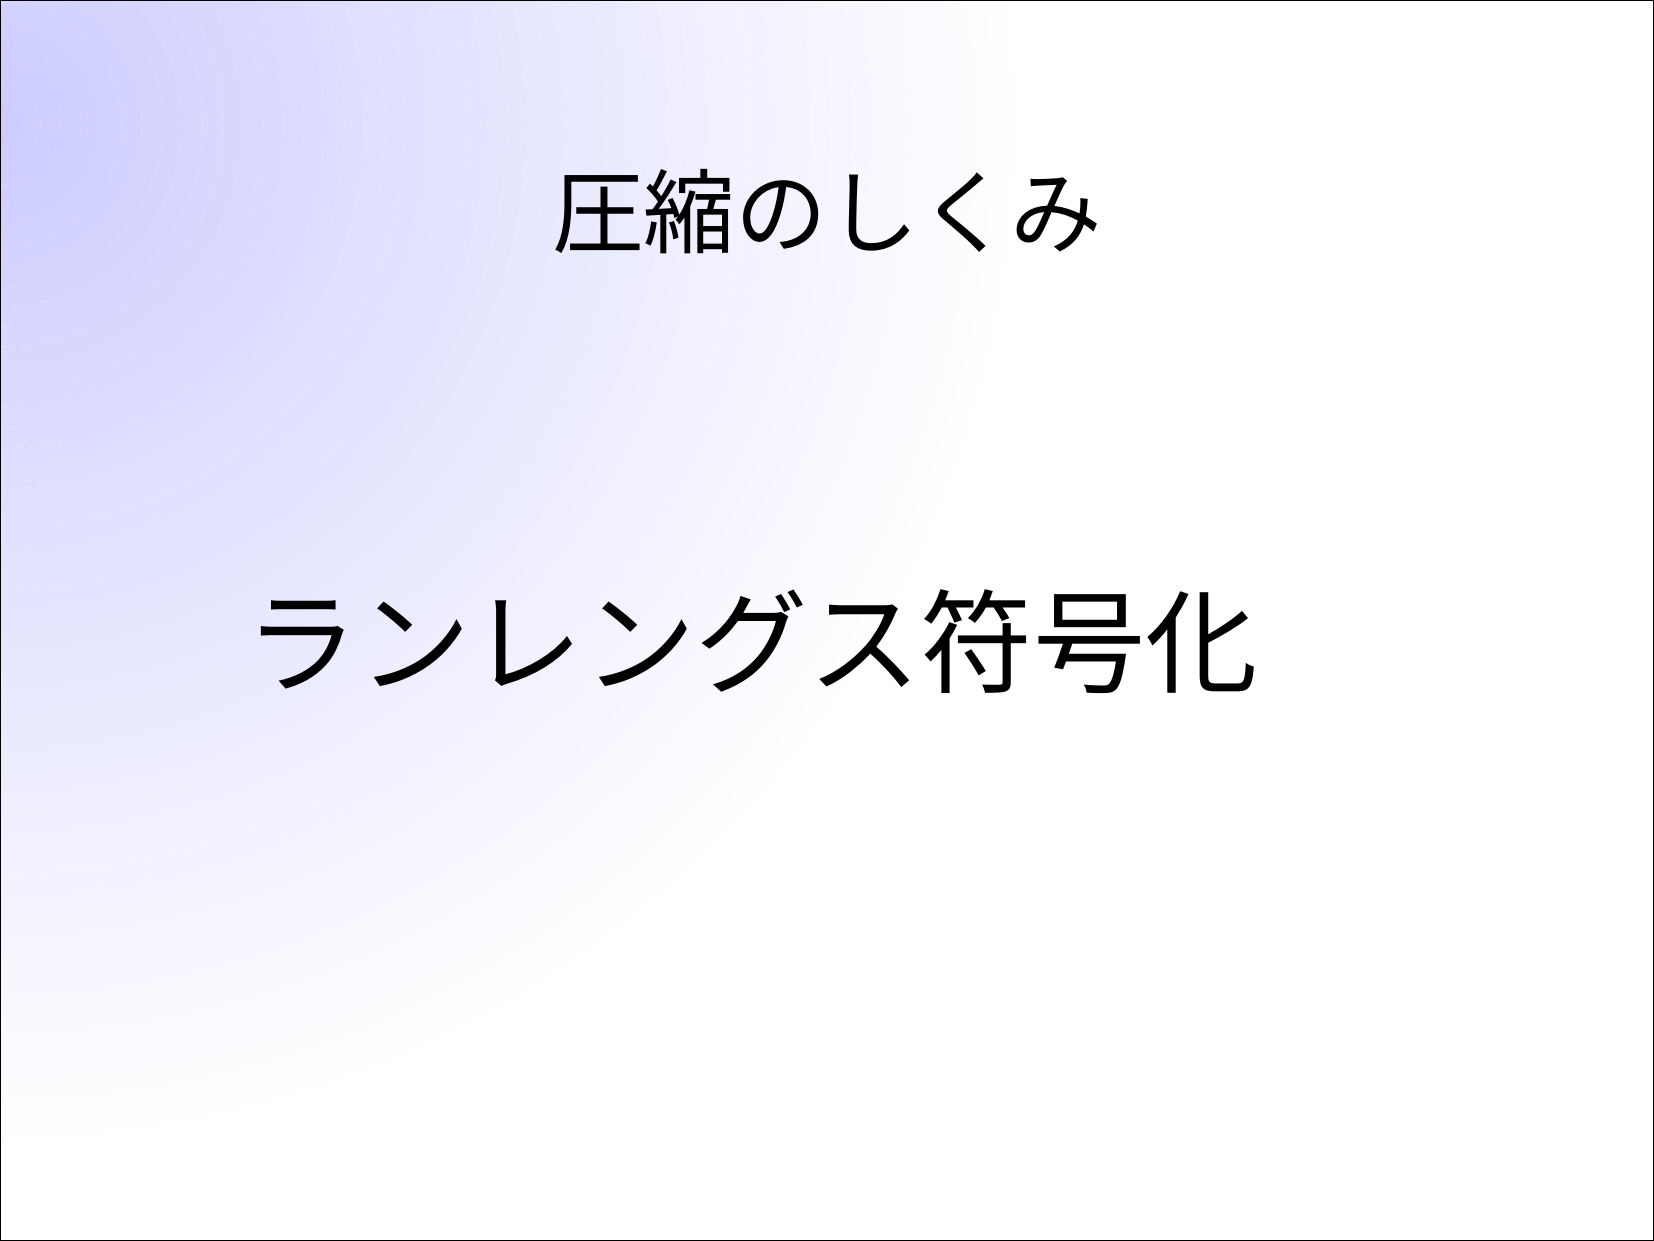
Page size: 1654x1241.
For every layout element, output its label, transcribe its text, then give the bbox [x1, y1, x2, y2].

text_box ランレングス符号化 [245, 554, 1486, 667]
title 圧縮のしくみ [121, 102, 1534, 311]
